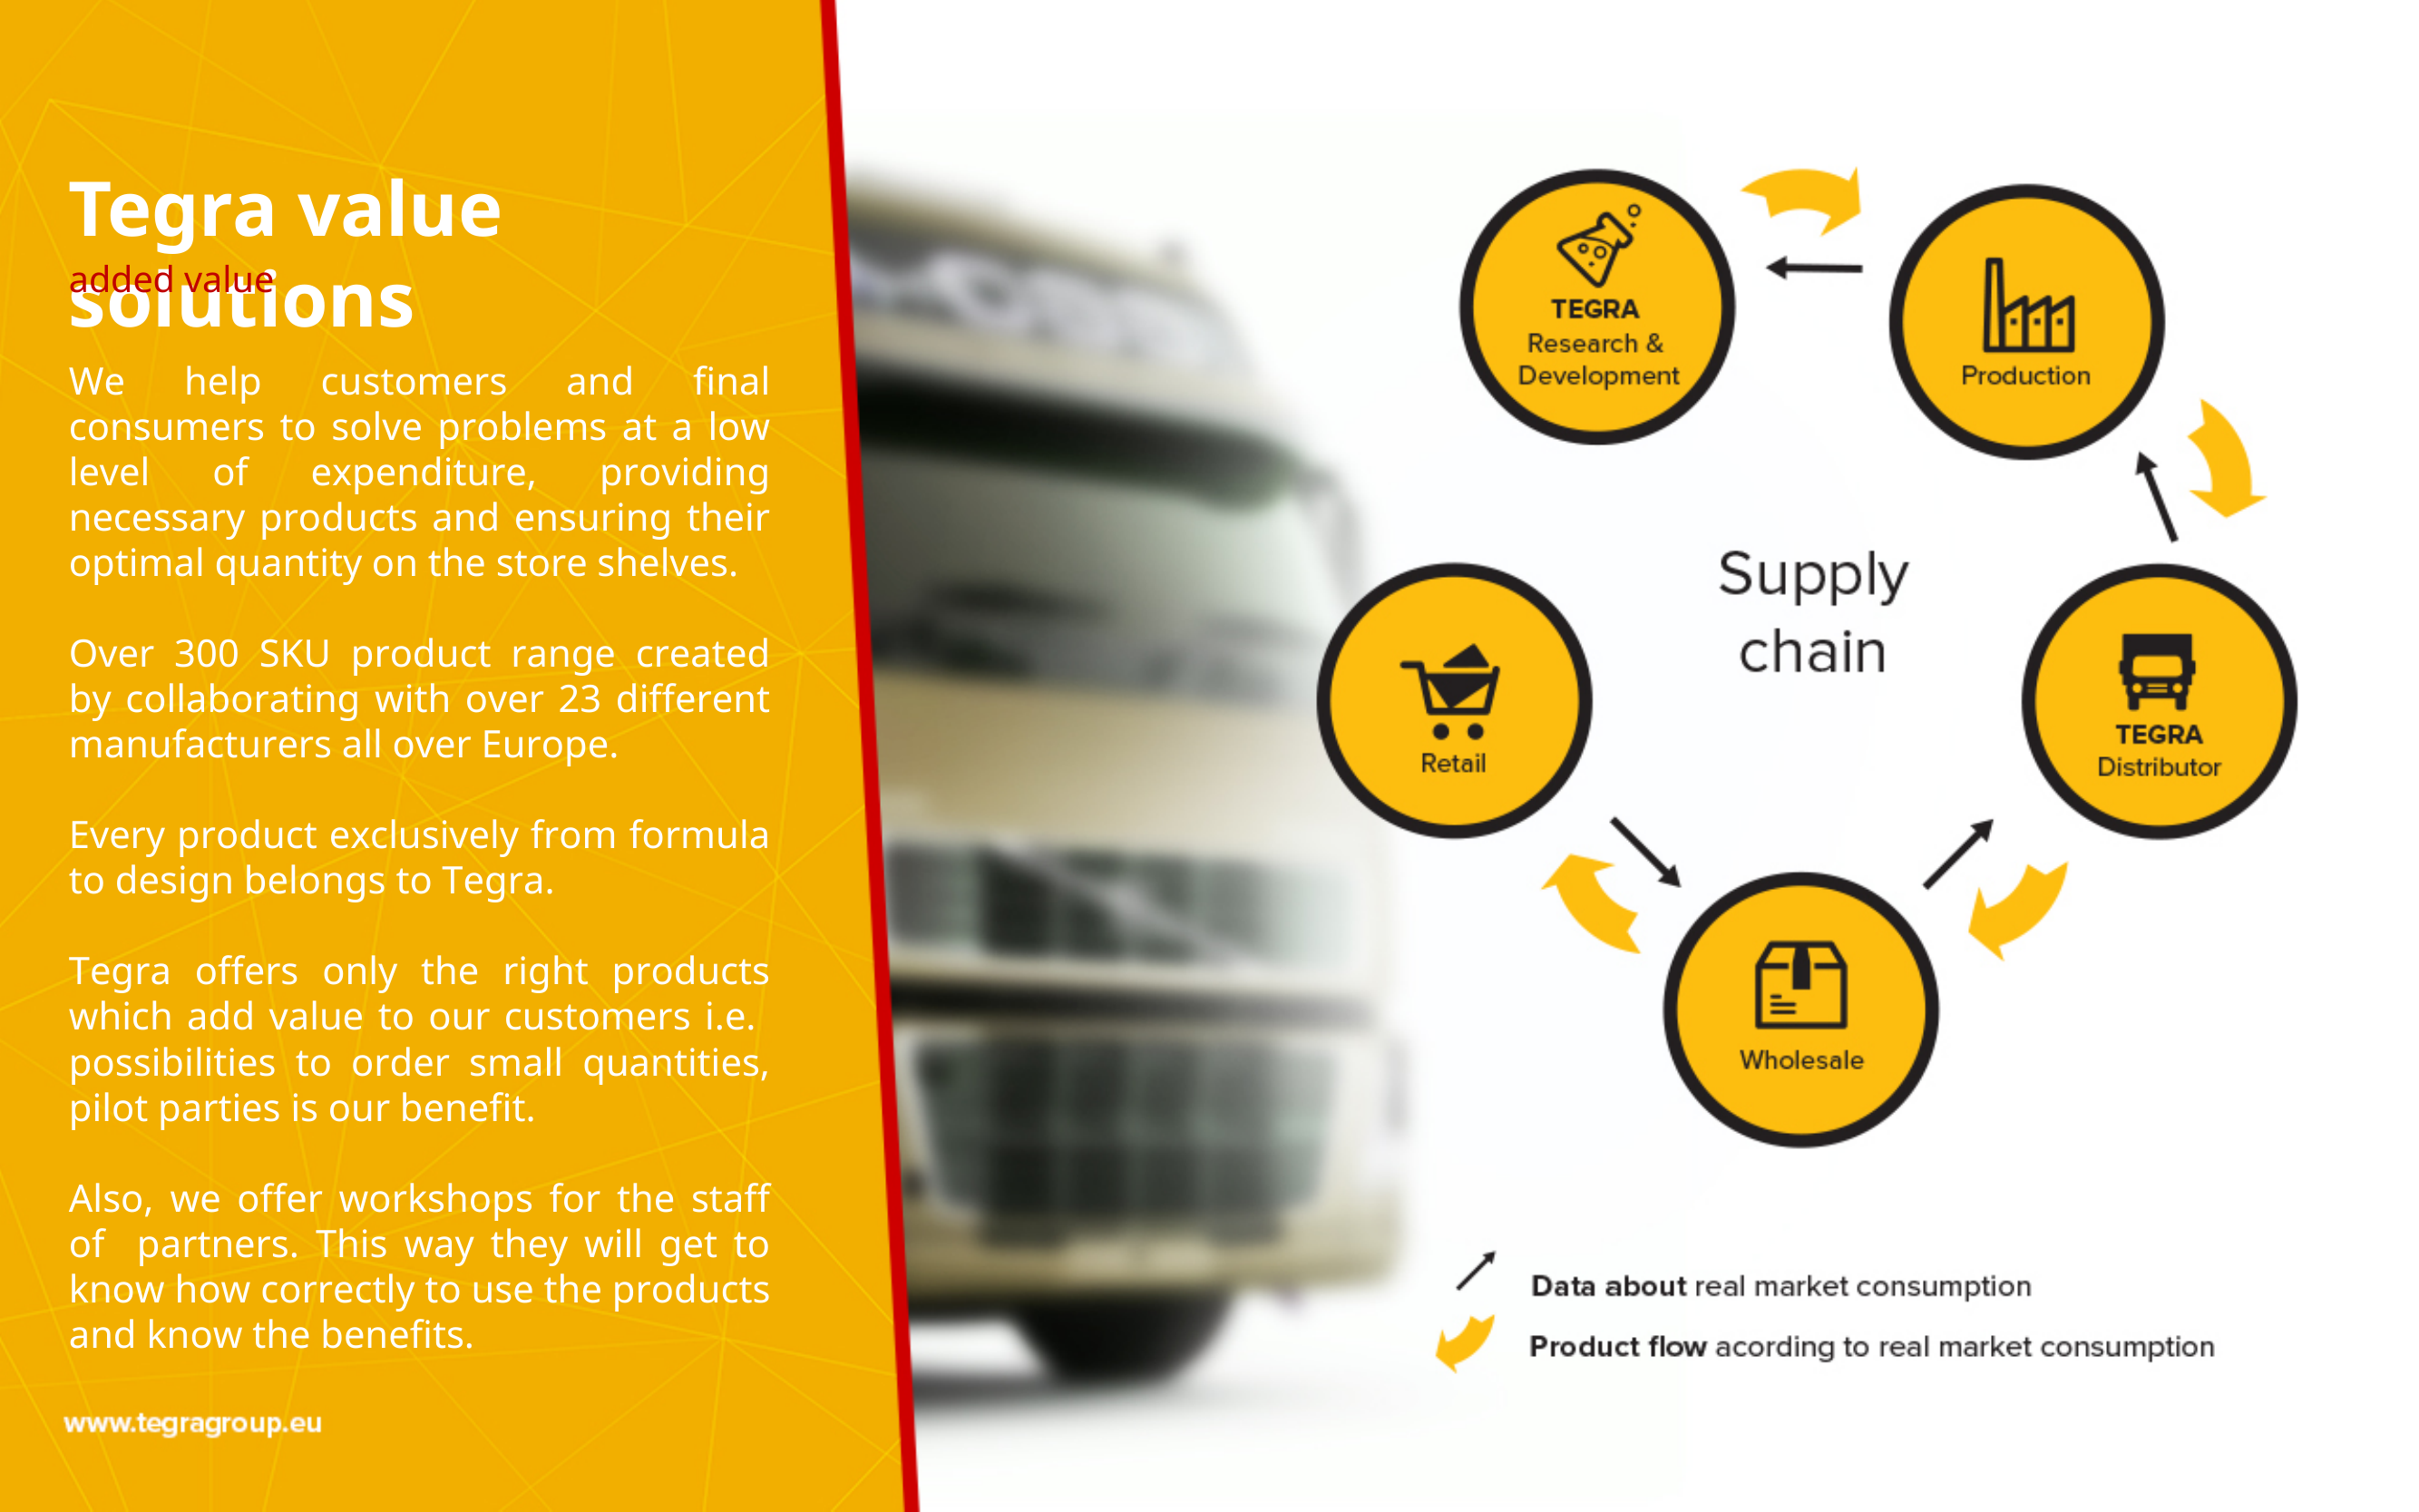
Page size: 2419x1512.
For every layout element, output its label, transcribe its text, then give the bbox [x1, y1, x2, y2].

picture [0, 0, 2419, 1512]
text_box added value [54, 249, 746, 307]
text_box Tegra value solutions [54, 153, 868, 259]
text_box We help customers and final consumers to solve problems at a low level of expenditure, providing necessary products and ensuring their optimal quantity on the store shelves. Over 300 SKU product range created by collaborating with over 23 different manufacturers all over Europe. Every product exclusively from formula to design belongs to Tegra. Tegra offers only the right products which add value to our customers i.e. possibilities to order small quantities, pilot parties is our benefit. Also, we offer workshops for the staff of partners. This way they will get to know how correctly to use the products and know the benefits. [54, 350, 785, 1372]
